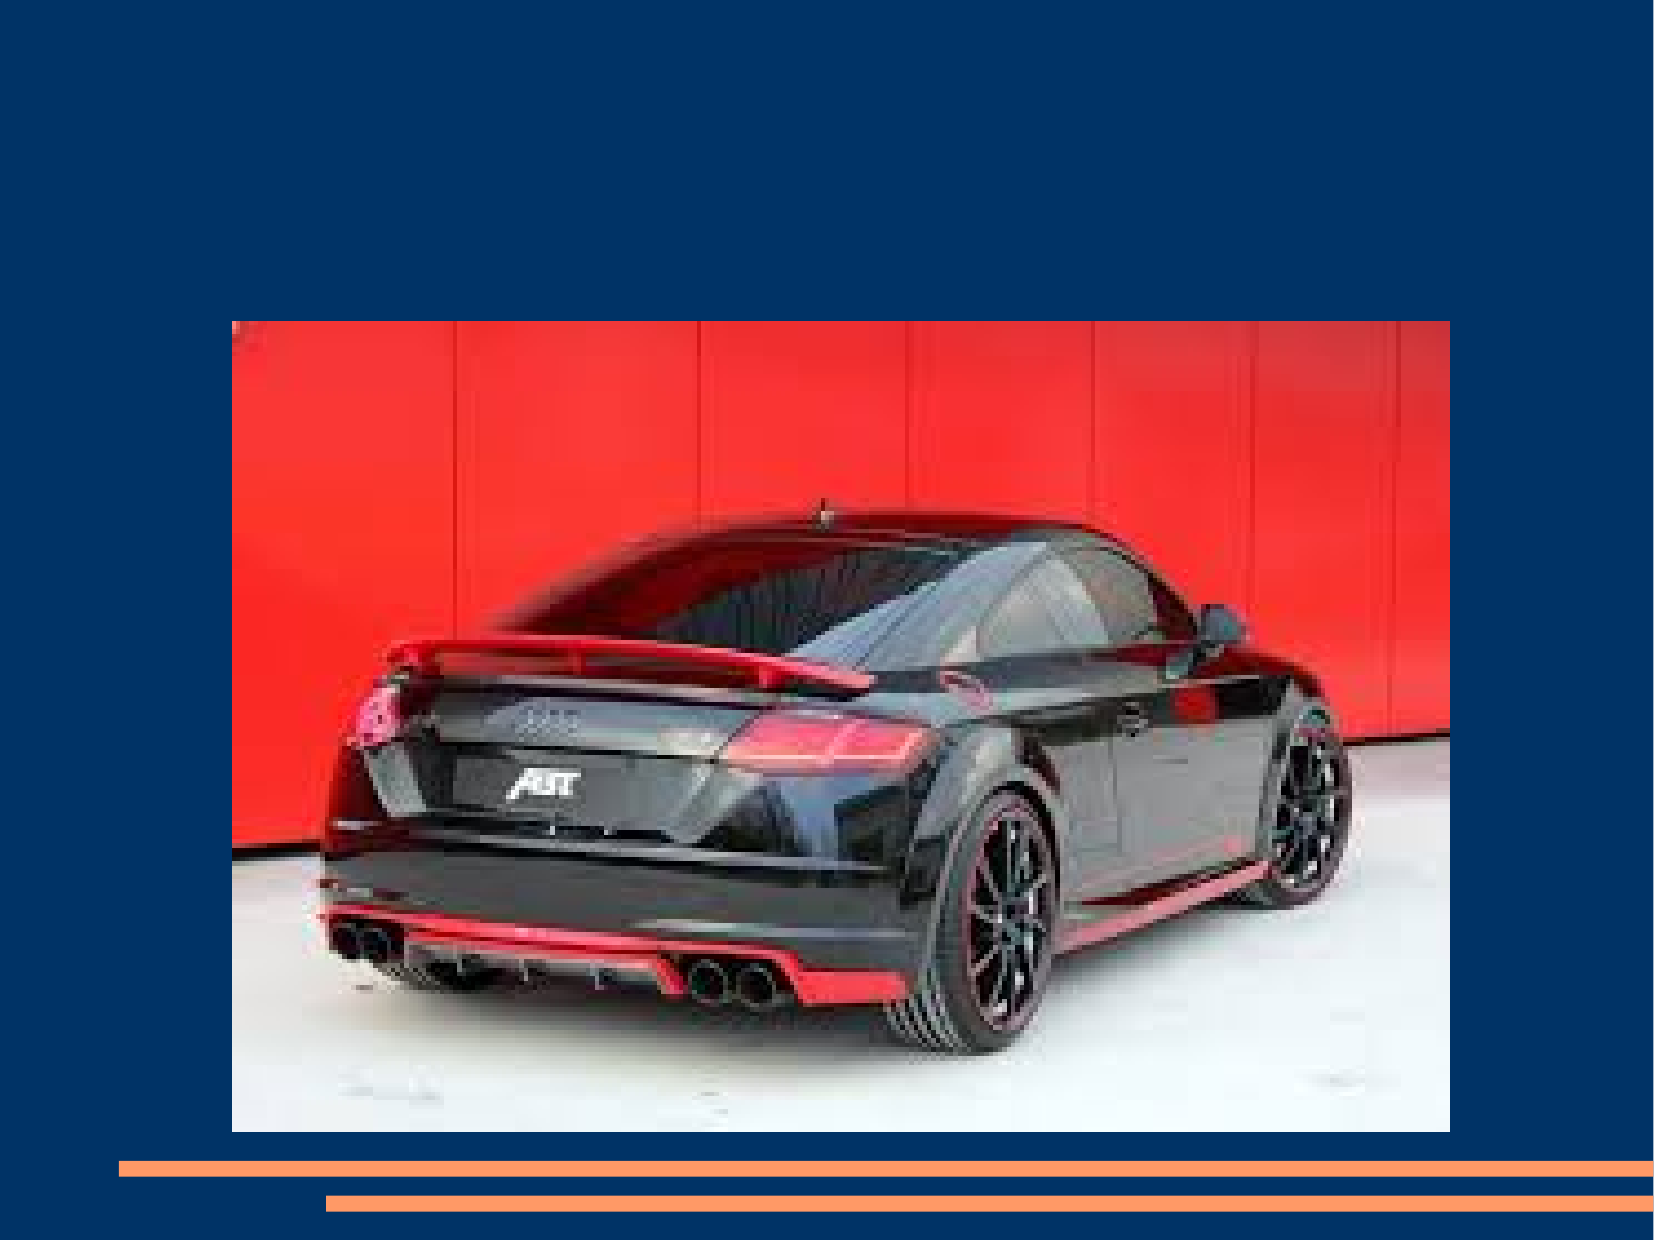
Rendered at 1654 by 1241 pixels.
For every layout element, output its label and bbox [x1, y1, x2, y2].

picture [232, 321, 1450, 1132]
